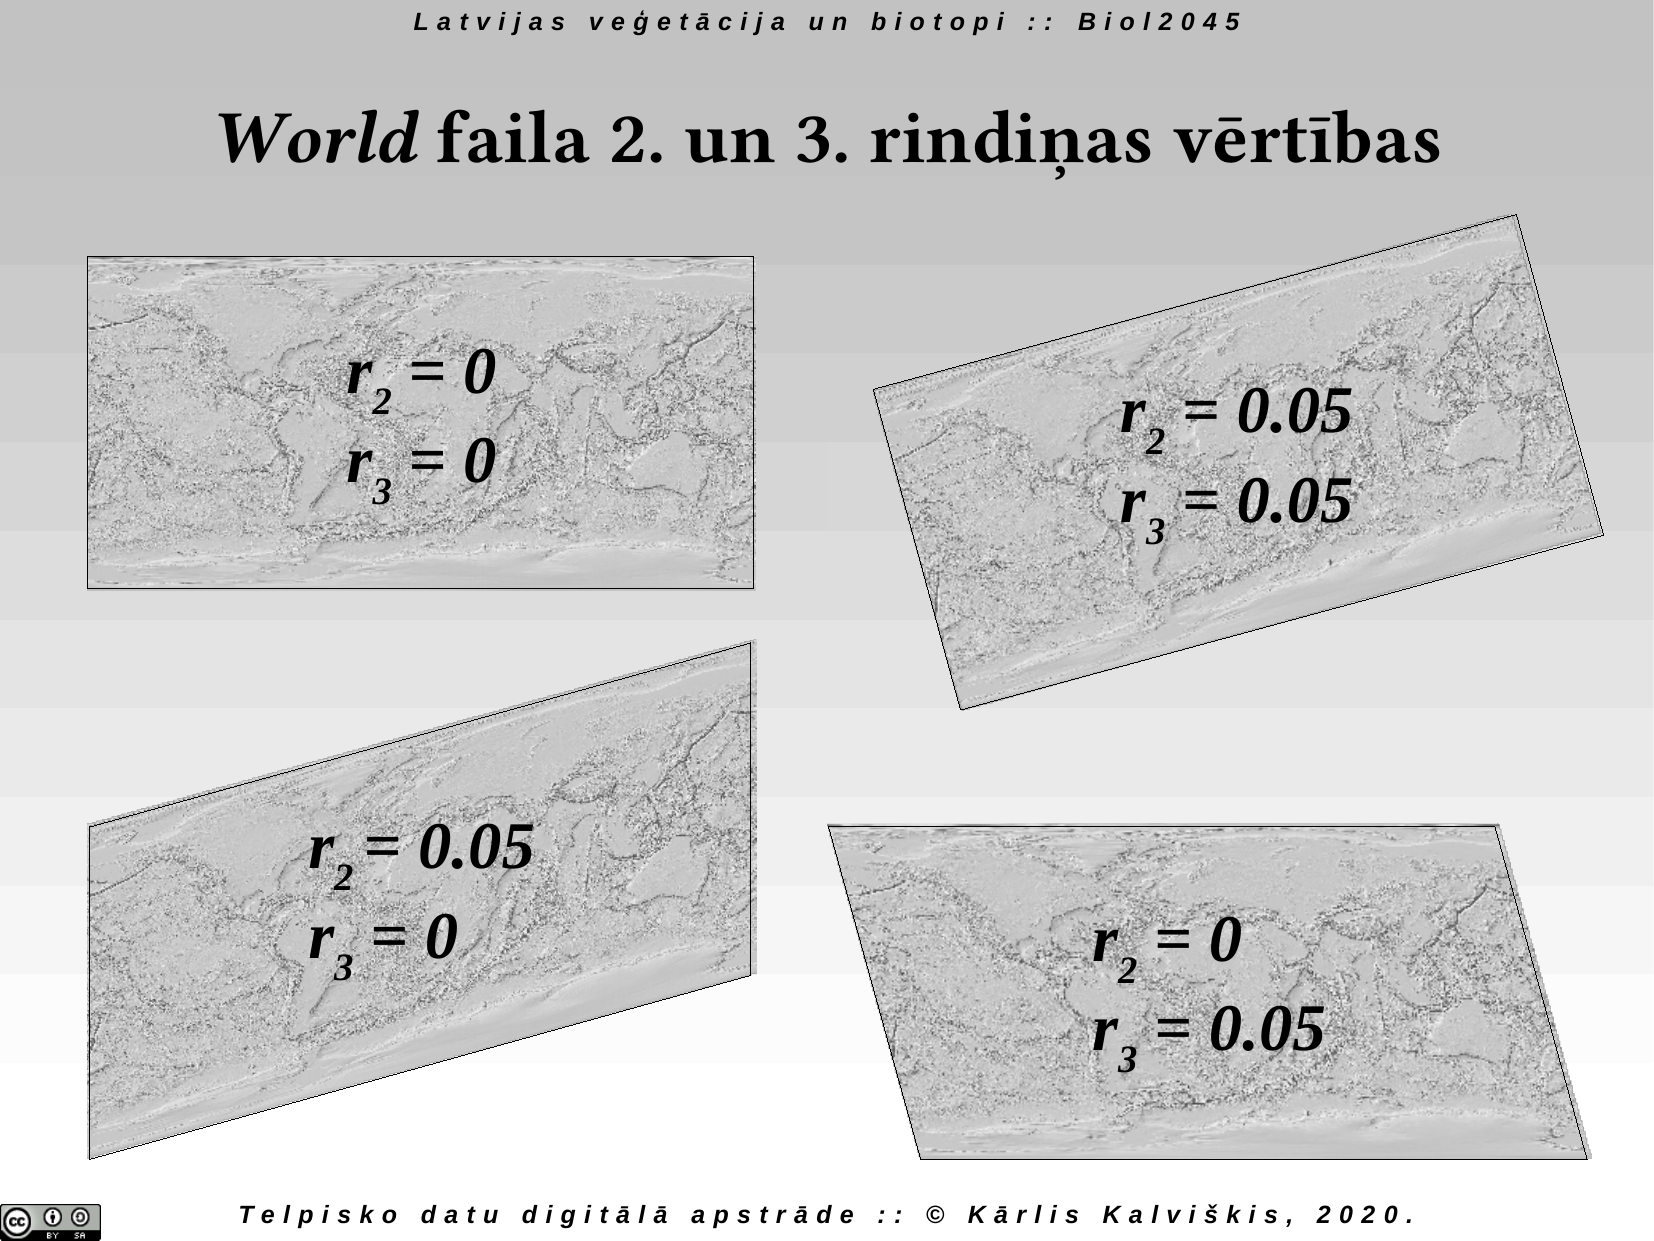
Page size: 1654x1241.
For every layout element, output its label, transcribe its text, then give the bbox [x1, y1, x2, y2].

picture [0, 0, 1654, 1241]
title World faila 2. un 3. rindiņas vērtības [29, 43, 1625, 234]
